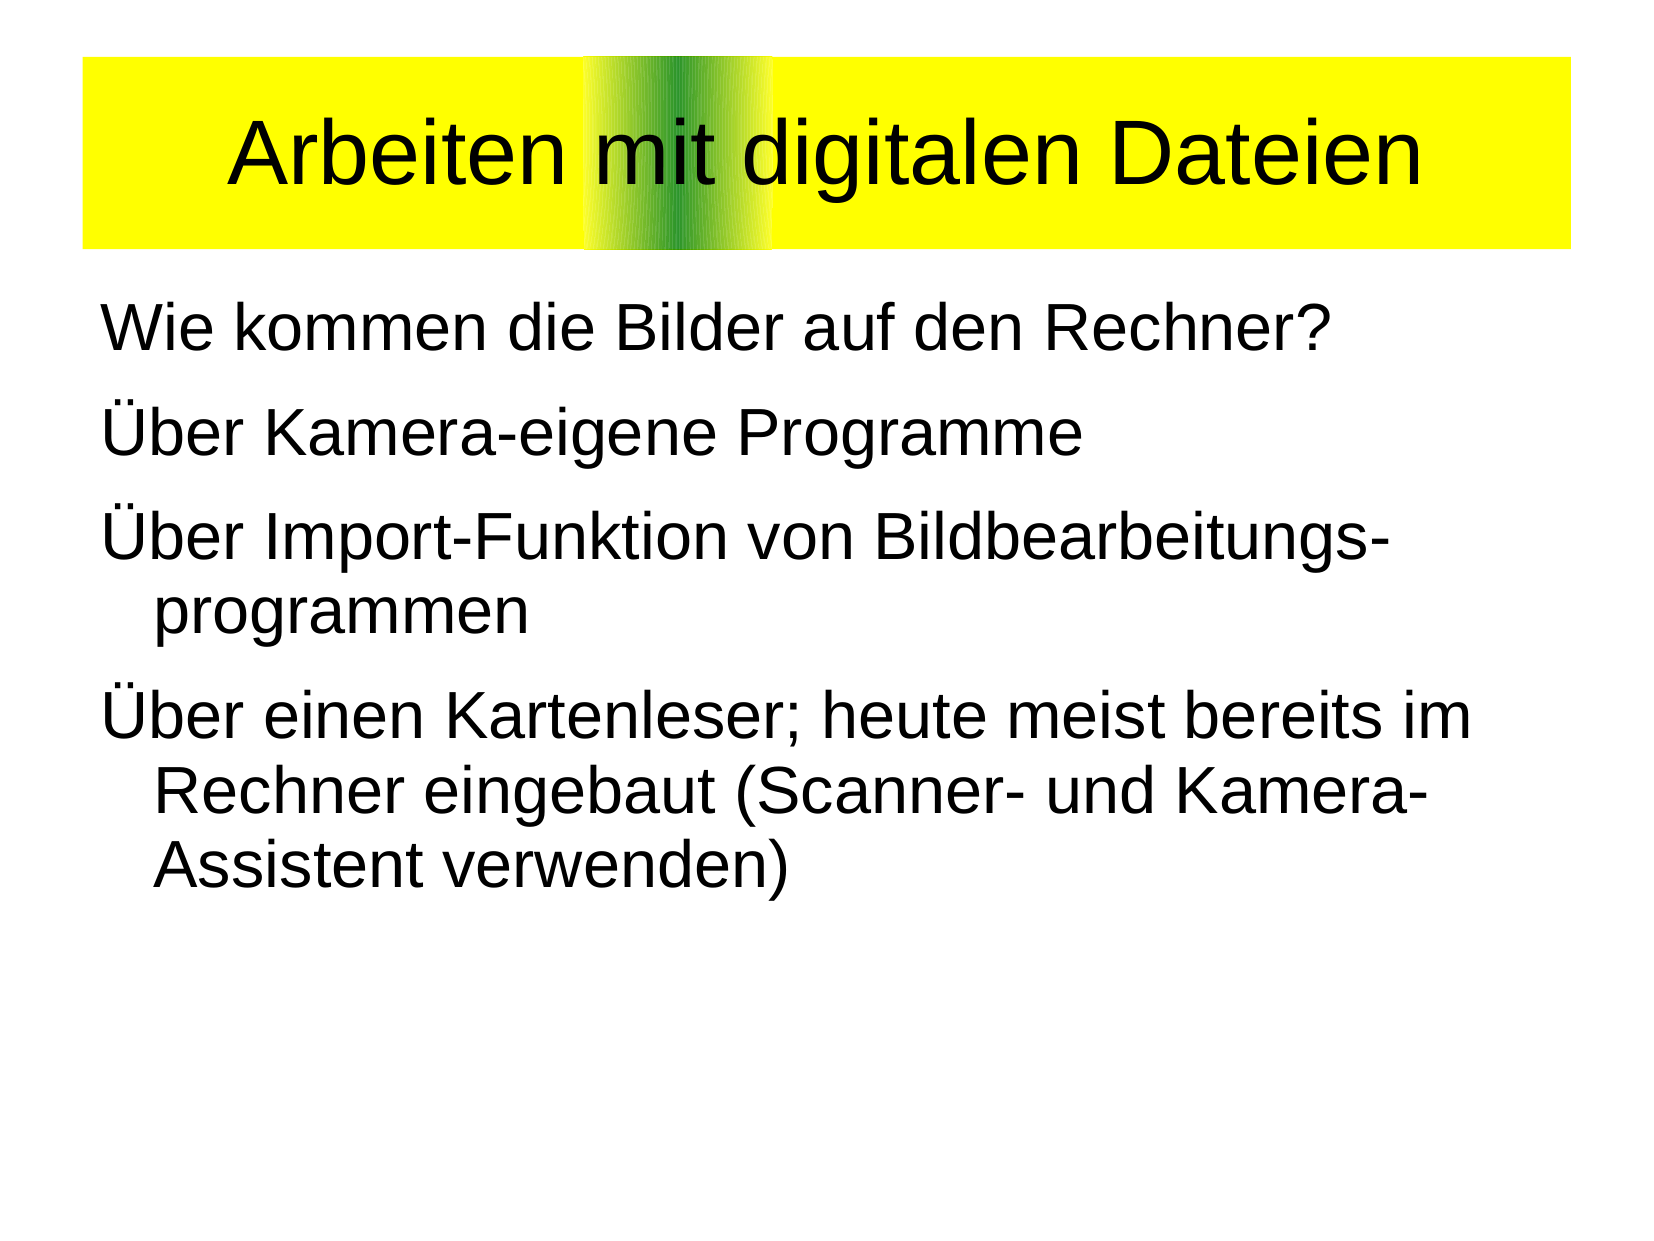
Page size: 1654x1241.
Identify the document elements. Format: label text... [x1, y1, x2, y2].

title Arbeiten mit digitalen Dateien [82, 56, 1571, 250]
list Wie kommen die Bilder auf den Rechner? Über Kamera-eigene Programme Über Import-Funktion von Bildbearbeitungs-programmen Über einen Kartenleser; heute meist bereits im Rechner eingebaut (Scanner- und Kamera-Assistent verwenden) [82, 290, 1571, 1094]
